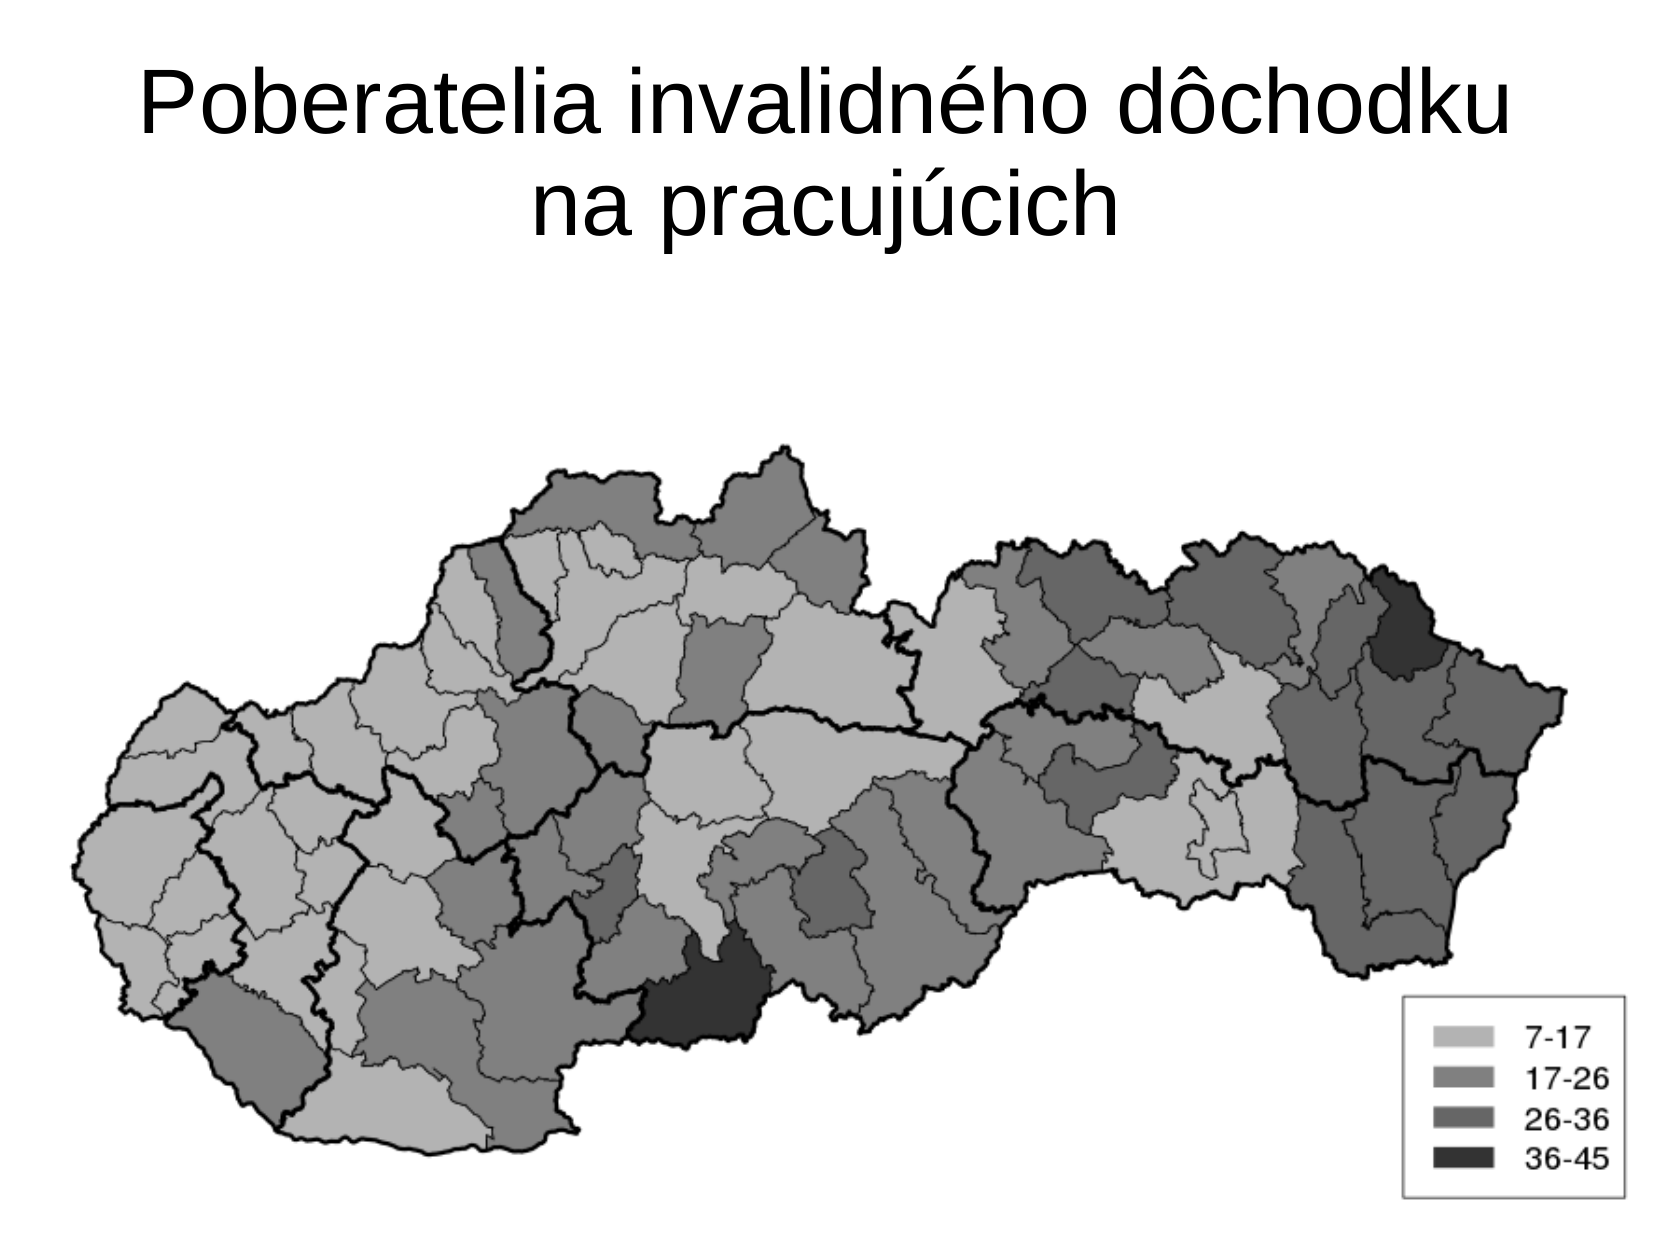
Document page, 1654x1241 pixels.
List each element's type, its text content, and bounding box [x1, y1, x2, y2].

title Poberatelia invalidného dôchodku na pracujúcich [82, 49, 1571, 257]
picture [0, 310, 1639, 1241]
